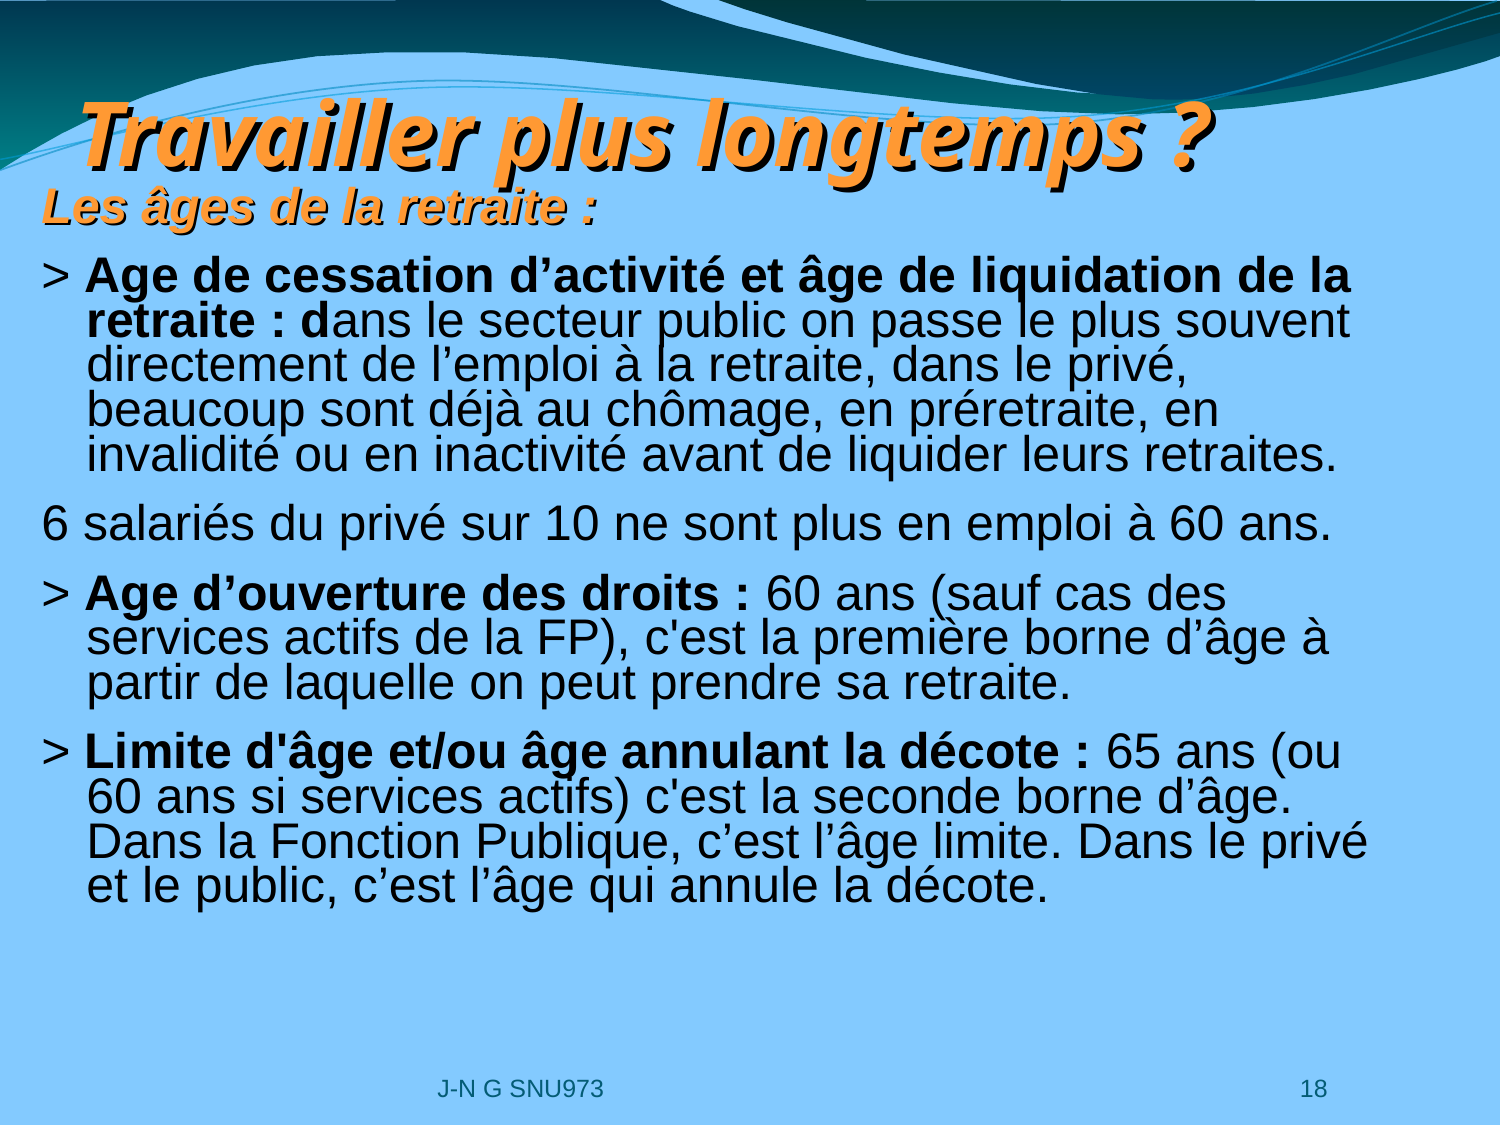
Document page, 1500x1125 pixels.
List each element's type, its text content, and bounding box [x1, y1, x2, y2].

list Les âges de la retraite : > Age de cessation d’activité et âge de liquidation de la retraite : dans le secteur public on passe le plus souvent directement de l’emploi à la retraite, dans le privé, beaucoup sont déjà au chômage, en préretraite, en invalidité ou en inactivité avant de liquider leurs retraites. 6 salariés du privé sur 10 ne sont plus en emploi à 60 ans. > Age d’ouverture des droits : 60 ans (sauf cas des services actifs de la FP), c'est la première borne d’âge à partir de laquelle on peut prendre sa retraite. > Limite d'âge et/ou âge annulant la décote : 65 ans (ou 60 ans si services actifs) c'est la seconde borne d’âge. Dans la Fonction Publique, c’est l’âge limite. Dans le privé et le public, c’est l’âge qui annule la décote. [26, 180, 1423, 1125]
text_box J-N G SNU973 [437, 1042, 988, 1103]
text_box 1 [1299, 1042, 1426, 1103]
title Travailler plus longtemps ? [75, 63, 1484, 168]
